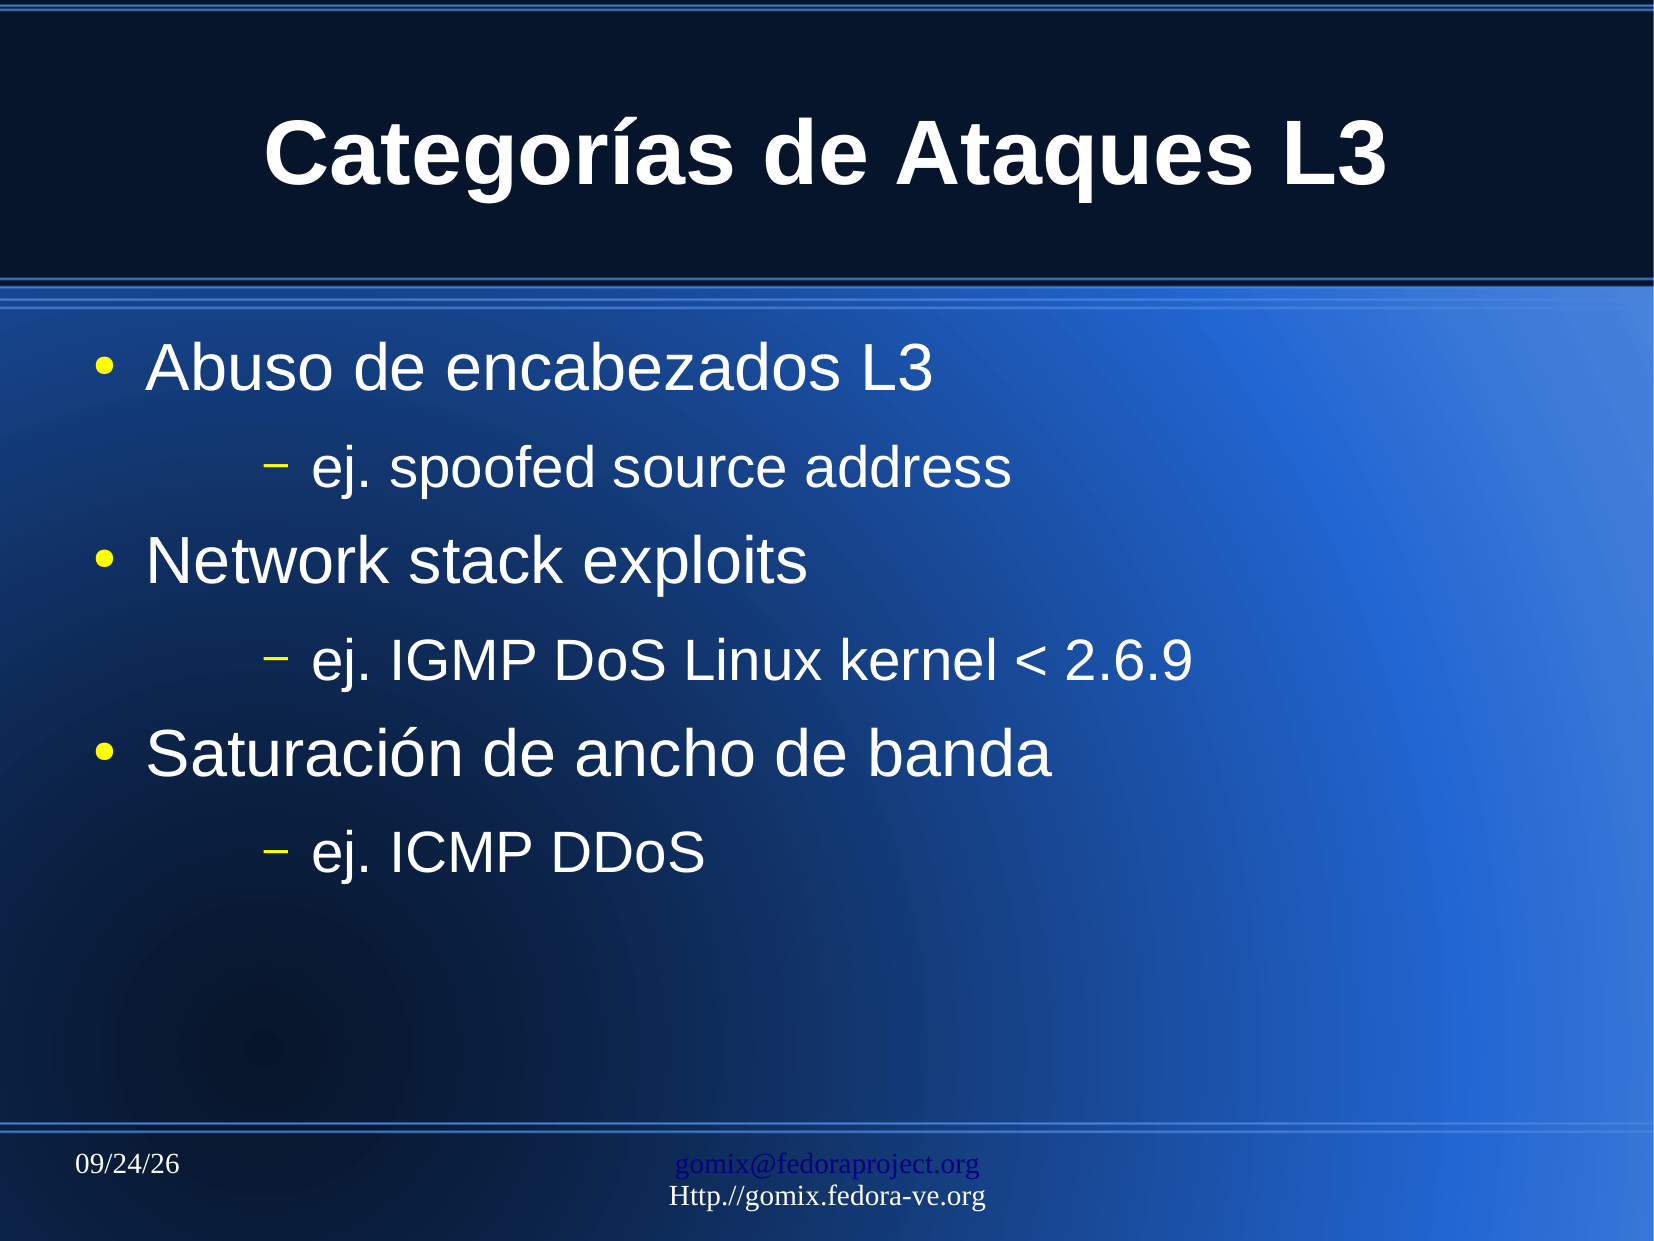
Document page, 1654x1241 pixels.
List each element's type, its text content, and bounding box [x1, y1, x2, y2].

list Abuso de encabezados L3 ej. spoofed source address Network stack exploits ej. IGMP DoS Linux kernel < 2.6.9 Saturación de ancho de banda ej. ICMP DDoS [75, 330, 1564, 1126]
title Categorías de Ataques L3 [82, 49, 1571, 257]
picture [0, 0, 1654, 1241]
